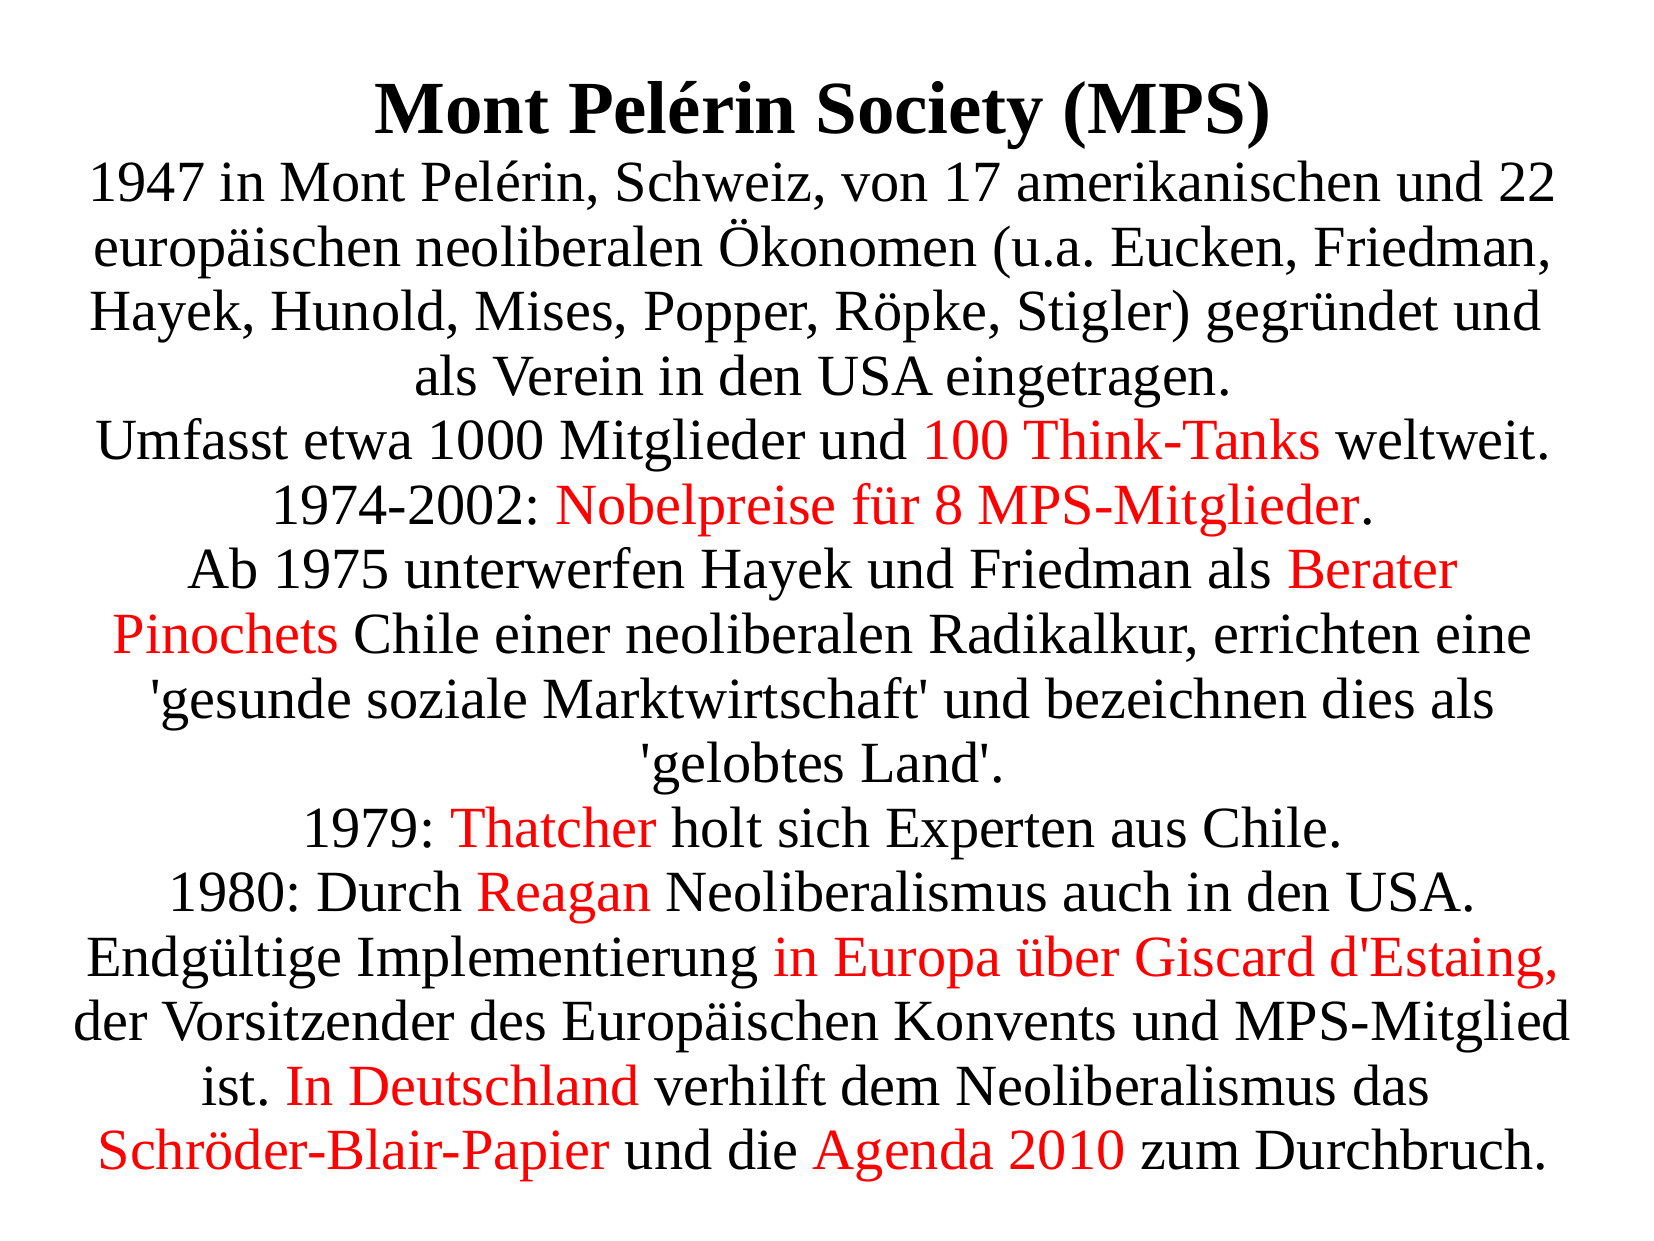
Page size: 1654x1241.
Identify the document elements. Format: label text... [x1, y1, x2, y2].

text_box Mont Pelérin Society (MPS) 1947 in Mont Pelérin, Schweiz, von 17 amerikanischen und 22 europäischen neoliberalen Ökonomen (u.a. Eucken, Friedman, Hayek, Hunold, Mises, Popper, Röpke, Stigler) gegründet und als Verein in den USA eingetragen. Umfasst etwa 1000 Mitglieder und 100 Think-Tanks weltweit. 1974-2002: Nobelpreise für 8 MPS-Mitglieder. Ab 1975 unterwerfen Hayek und Friedman als Berater Pinochets Chile einer neoliberalen Radikalkur, errichten eine 'gesunde soziale Marktwirtschaft' und bezeichnen dies als 'gelobtes Land'. 1979: Thatcher holt sich Experten aus Chile. 1980: Durch Reagan Neoliberalismus auch in den USA. Endgültige Implementierung in Europa über Giscard d'Estaing, der Vorsitzender des Europäischen Konvents und MPS-Mitglied ist. In Deutschland verhilft dem Neoliberalismus das Schröder-Blair-Papier und die Agenda 2010 zum Durchbruch. [59, 59, 1595, 1190]
